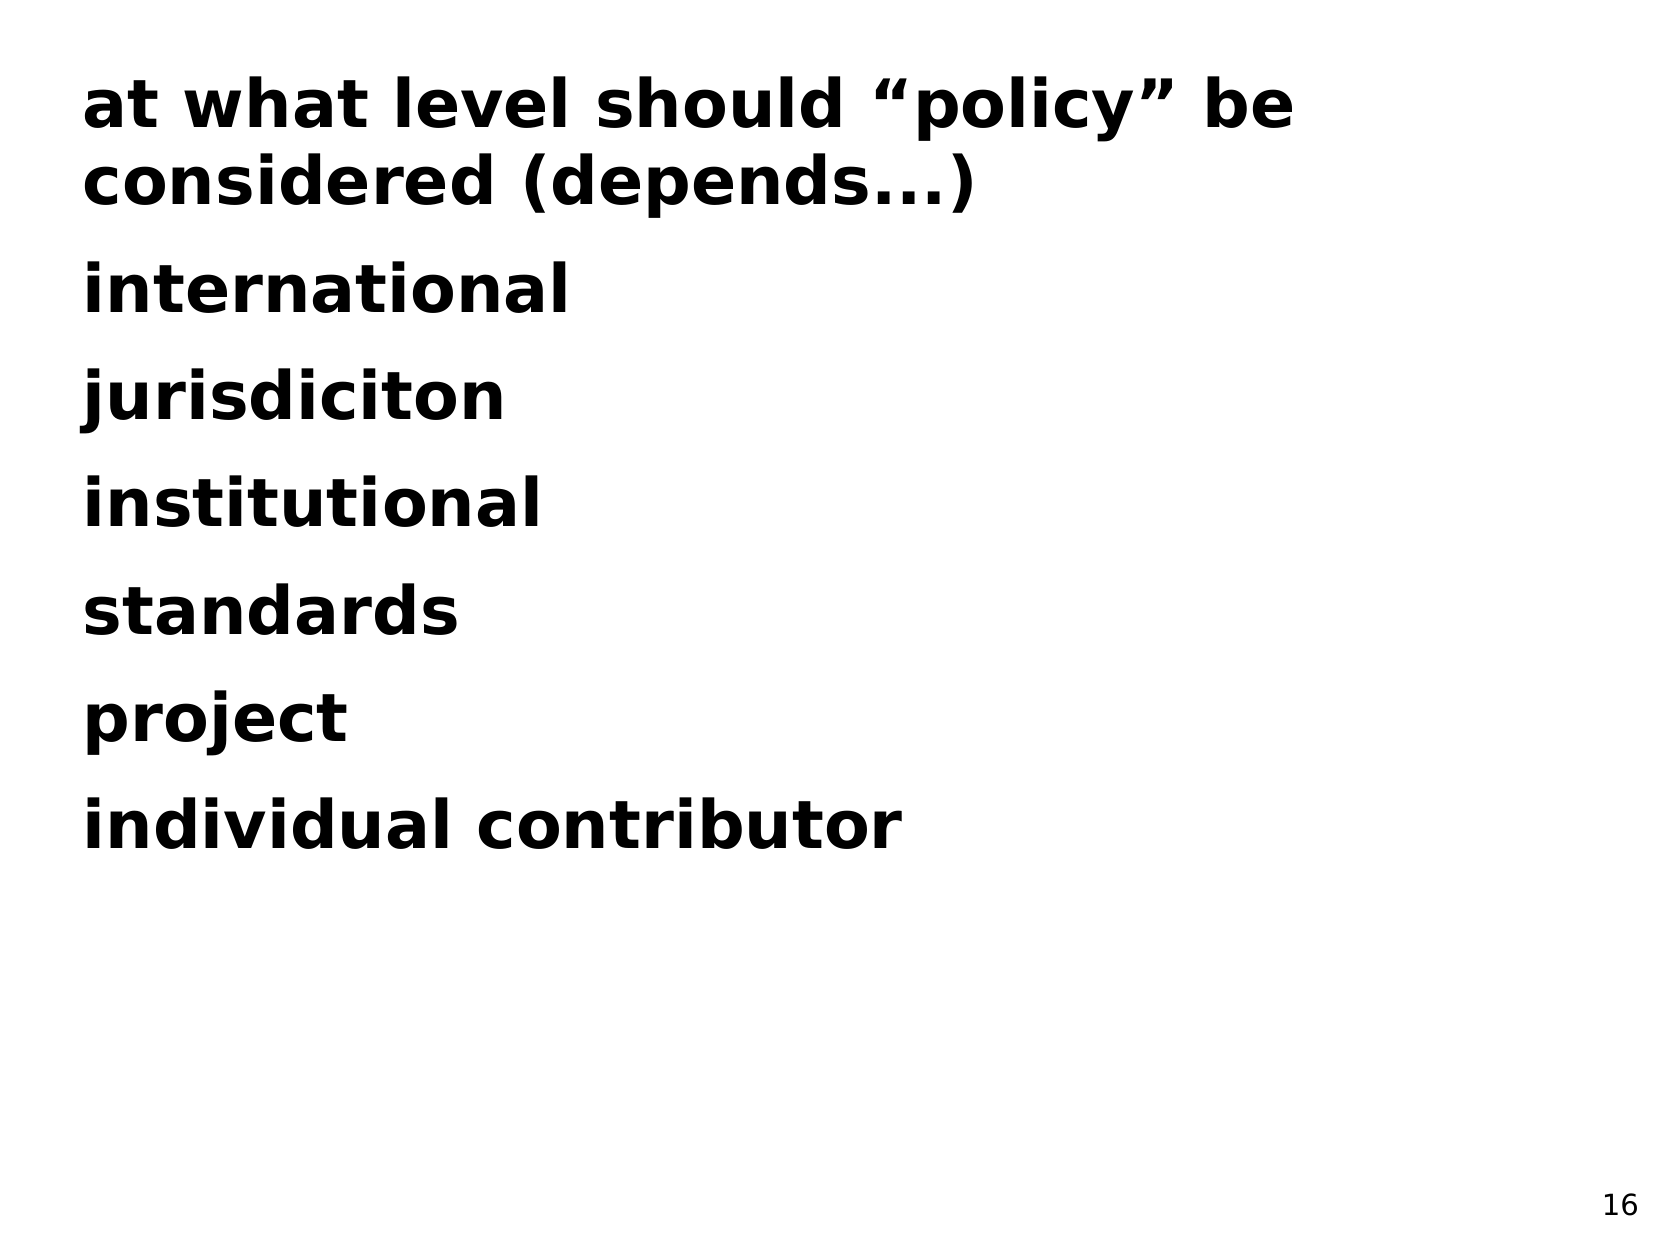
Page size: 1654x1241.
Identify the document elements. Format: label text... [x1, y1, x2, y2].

list at what level should “policy” be considered (depends...) international jurisdiciton institutional standards project individual contributor [82, 65, 1571, 1062]
